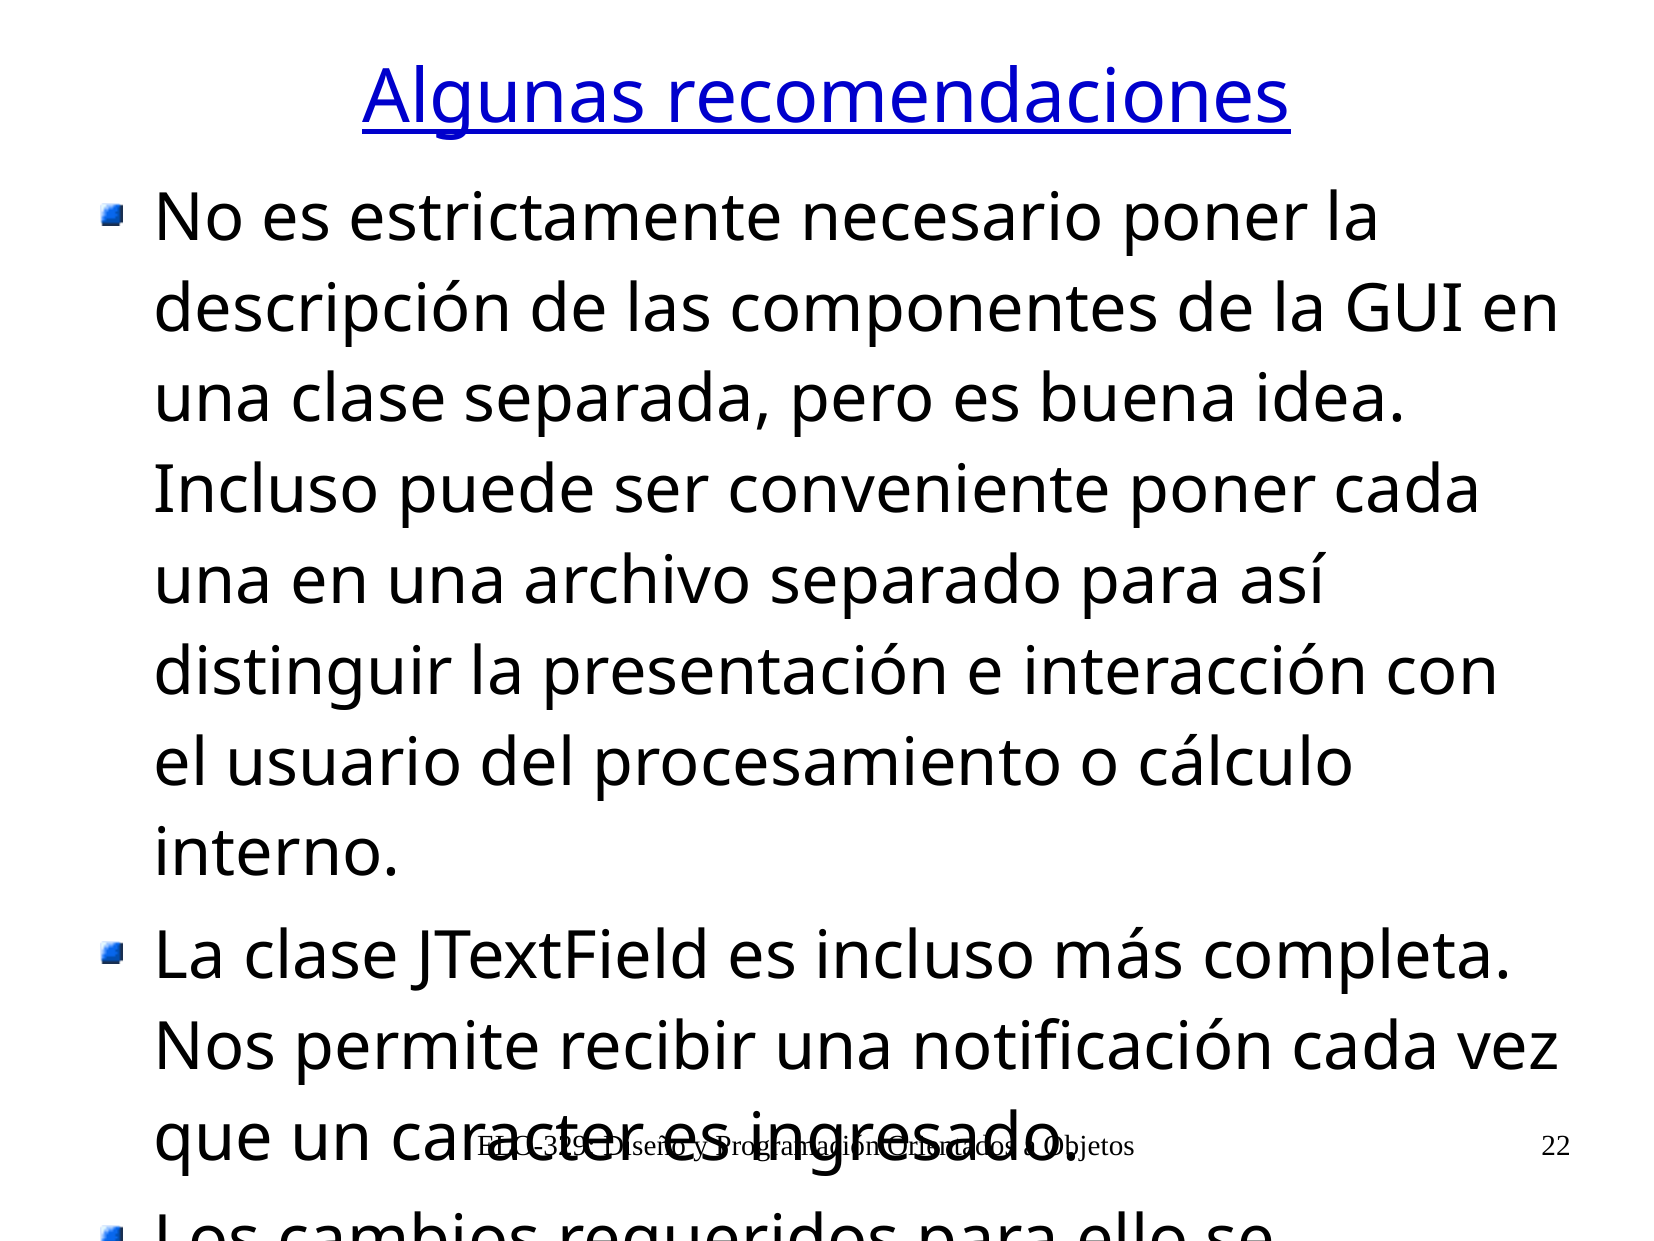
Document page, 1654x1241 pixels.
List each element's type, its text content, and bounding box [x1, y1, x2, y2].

picture [100, 1225, 123, 1241]
list No es estrictamente necesario poner la descripción de las componentes de la GUI en una clase separada, pero es buena idea. Incluso puede ser conveniente poner cada una en una archivo separado para así distinguir la presentación e interacción con el usuario del procesamiento o cálculo interno. La clase JTextField es incluso más completa. Nos permite recibir una notificación cada vez que un caracter es ingresado. Los cambios requeridos para ello se muestras en MimicCharbyChar.java [82, 169, 1571, 1126]
title Algunas recomendaciones [82, 43, 1571, 145]
